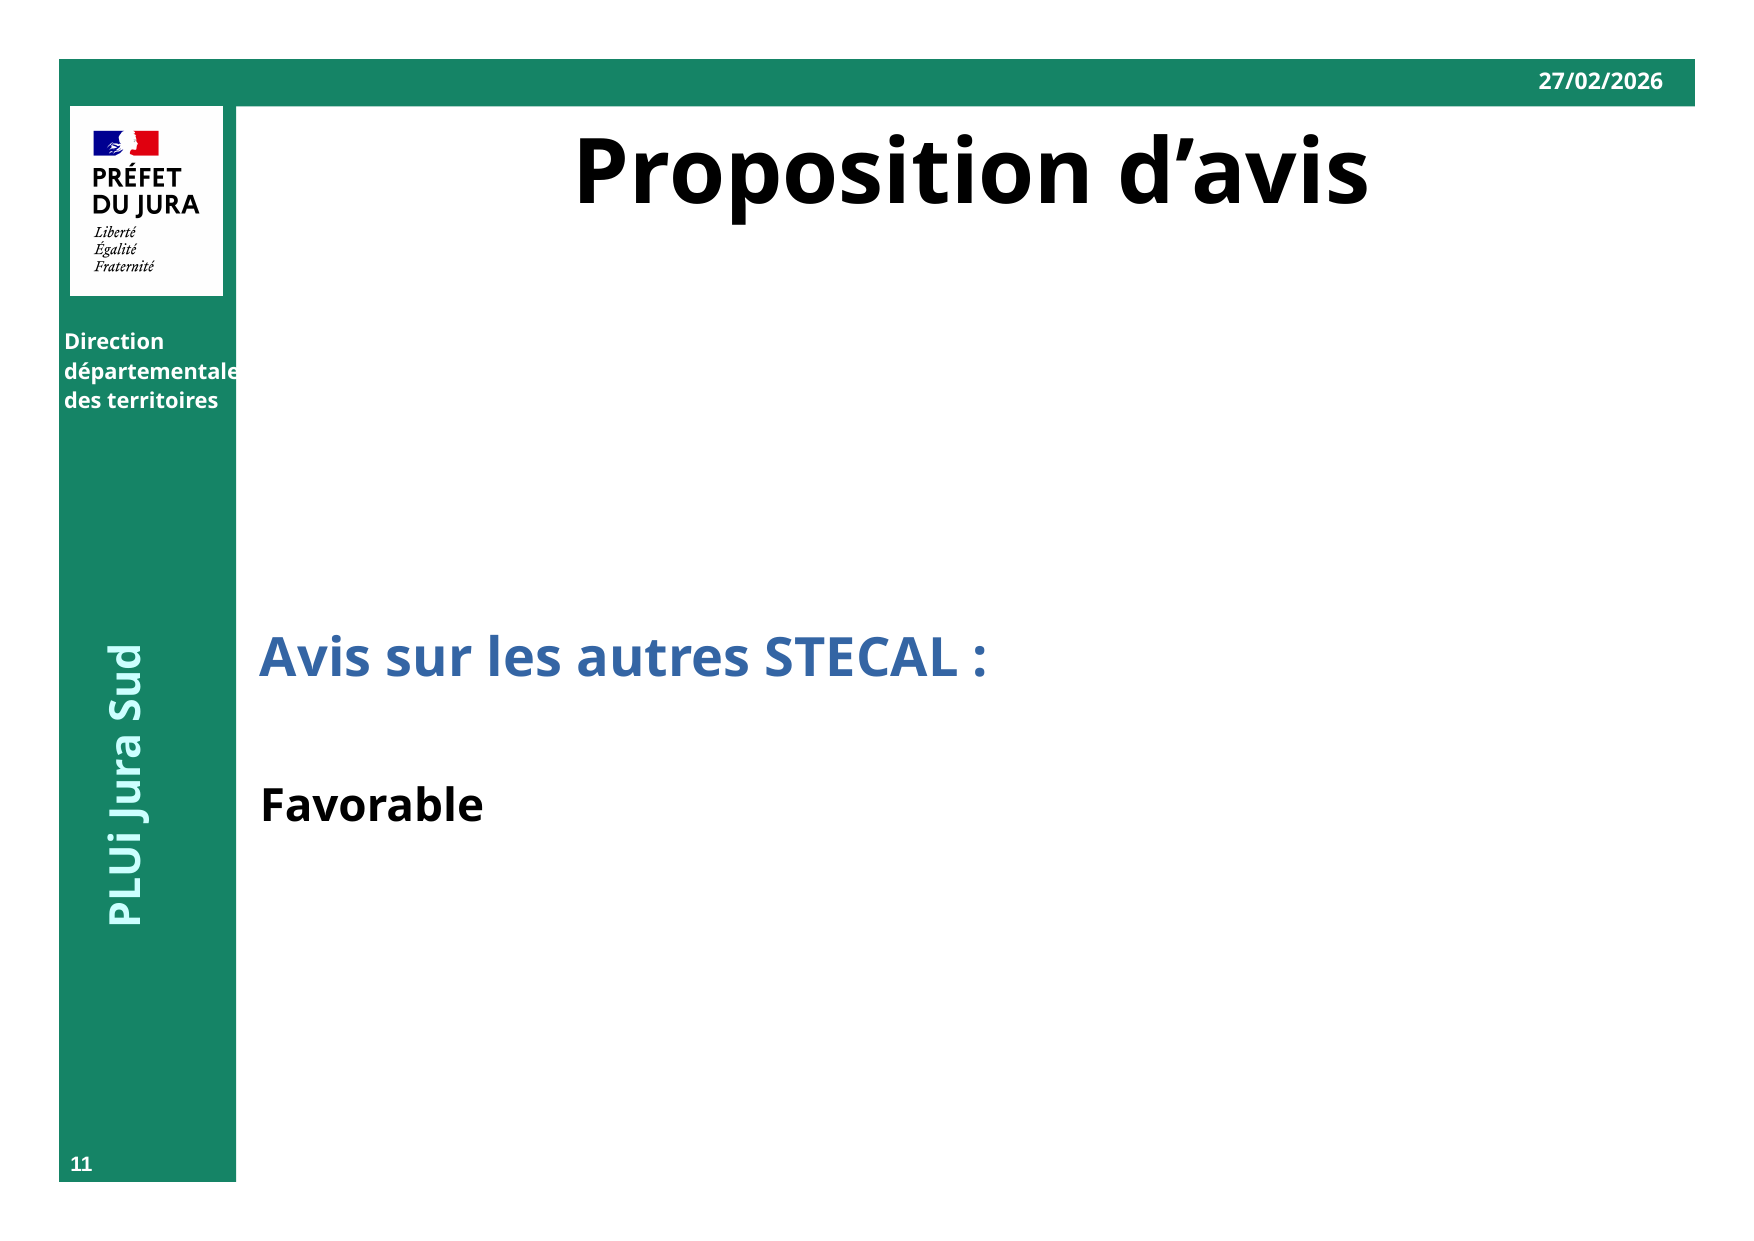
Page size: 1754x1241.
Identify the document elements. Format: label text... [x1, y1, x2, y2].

title Avis sur les autres STECAL : Favorable [259, 366, 1689, 1087]
title Proposition d’avis [271, 94, 1672, 242]
picture [70, 106, 223, 296]
